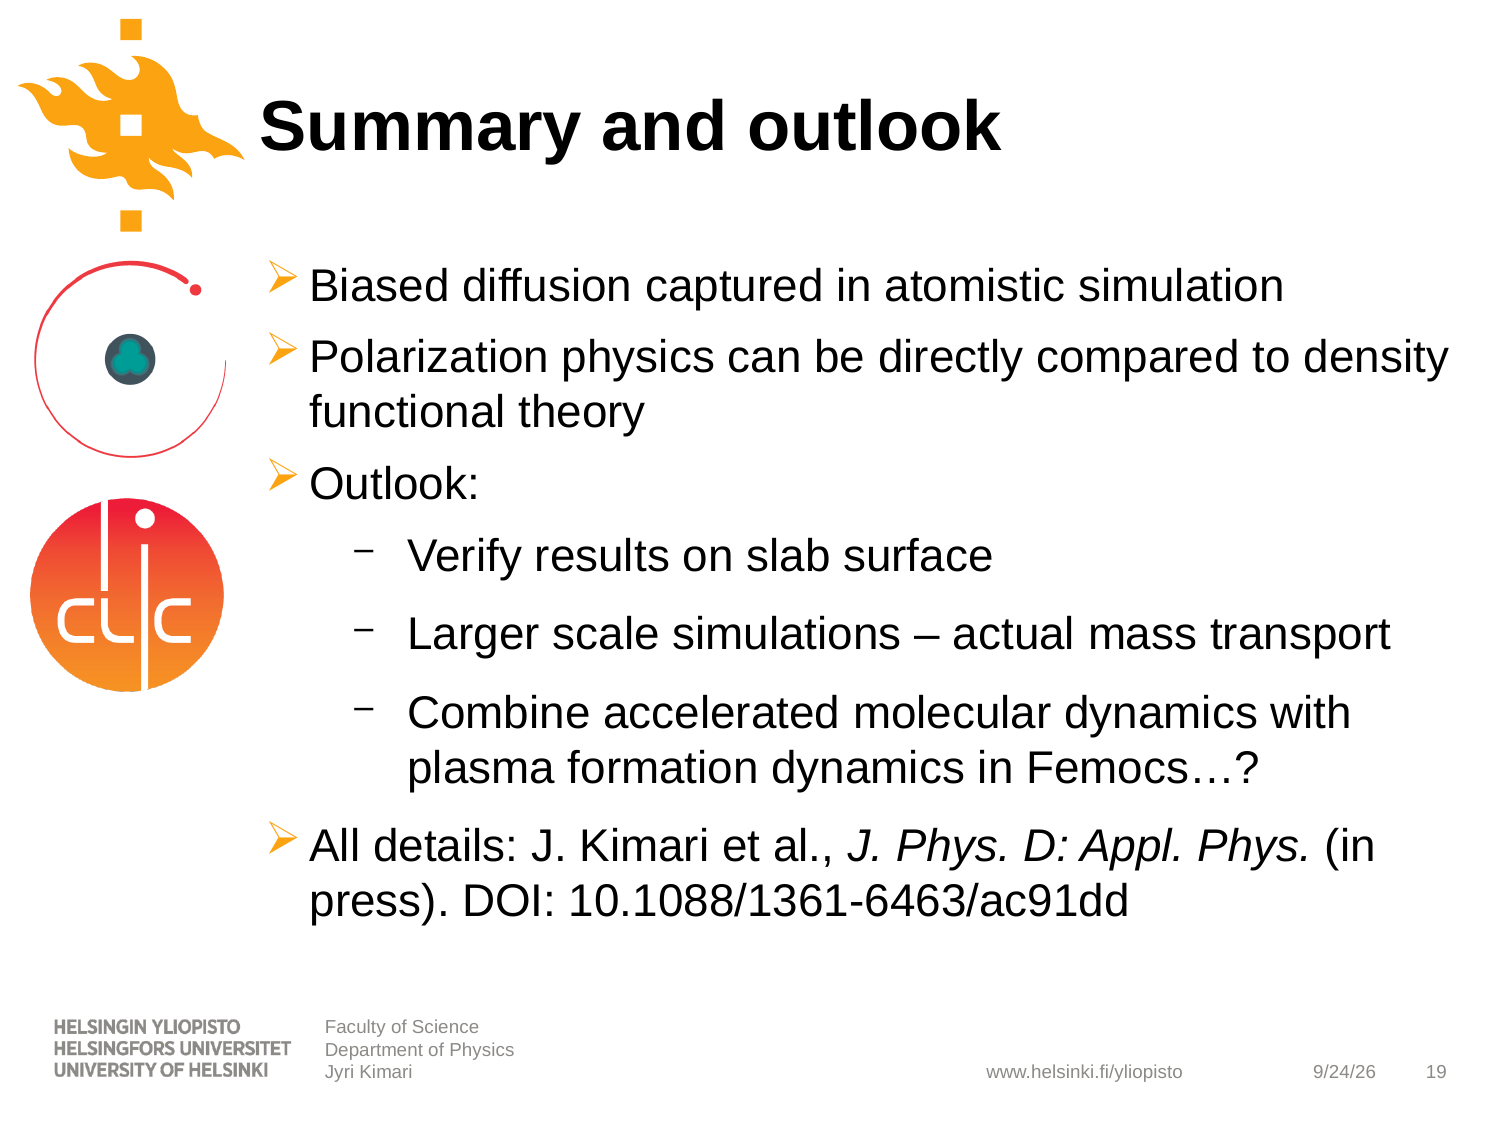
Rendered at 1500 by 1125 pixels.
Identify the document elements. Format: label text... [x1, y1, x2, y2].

picture [0, 255, 265, 740]
picture [53, 1017, 292, 1079]
footer Faculty of Science Department of Physics Jyri Kimari [324, 1011, 750, 1083]
list Biased diffusion captured in atomistic simulation Polarization physics can be directly compared to density functional theory Outlook: Verify results on slab surface Larger scale simulations – actual mass transport Combine accelerated molecular dynamics with plasma formation dynamics in Femocs…? All details: J. Kimari et al., J. Phys. D: Appl. Phys. (in press). DOI: 10.1088/1361-6463/ac91dd [265, 255, 1480, 988]
slide_number <number> [1376, 1011, 1447, 1083]
title Summary and outlook [259, 30, 1447, 214]
slide_number 9/22/22 [1230, 1011, 1376, 1083]
